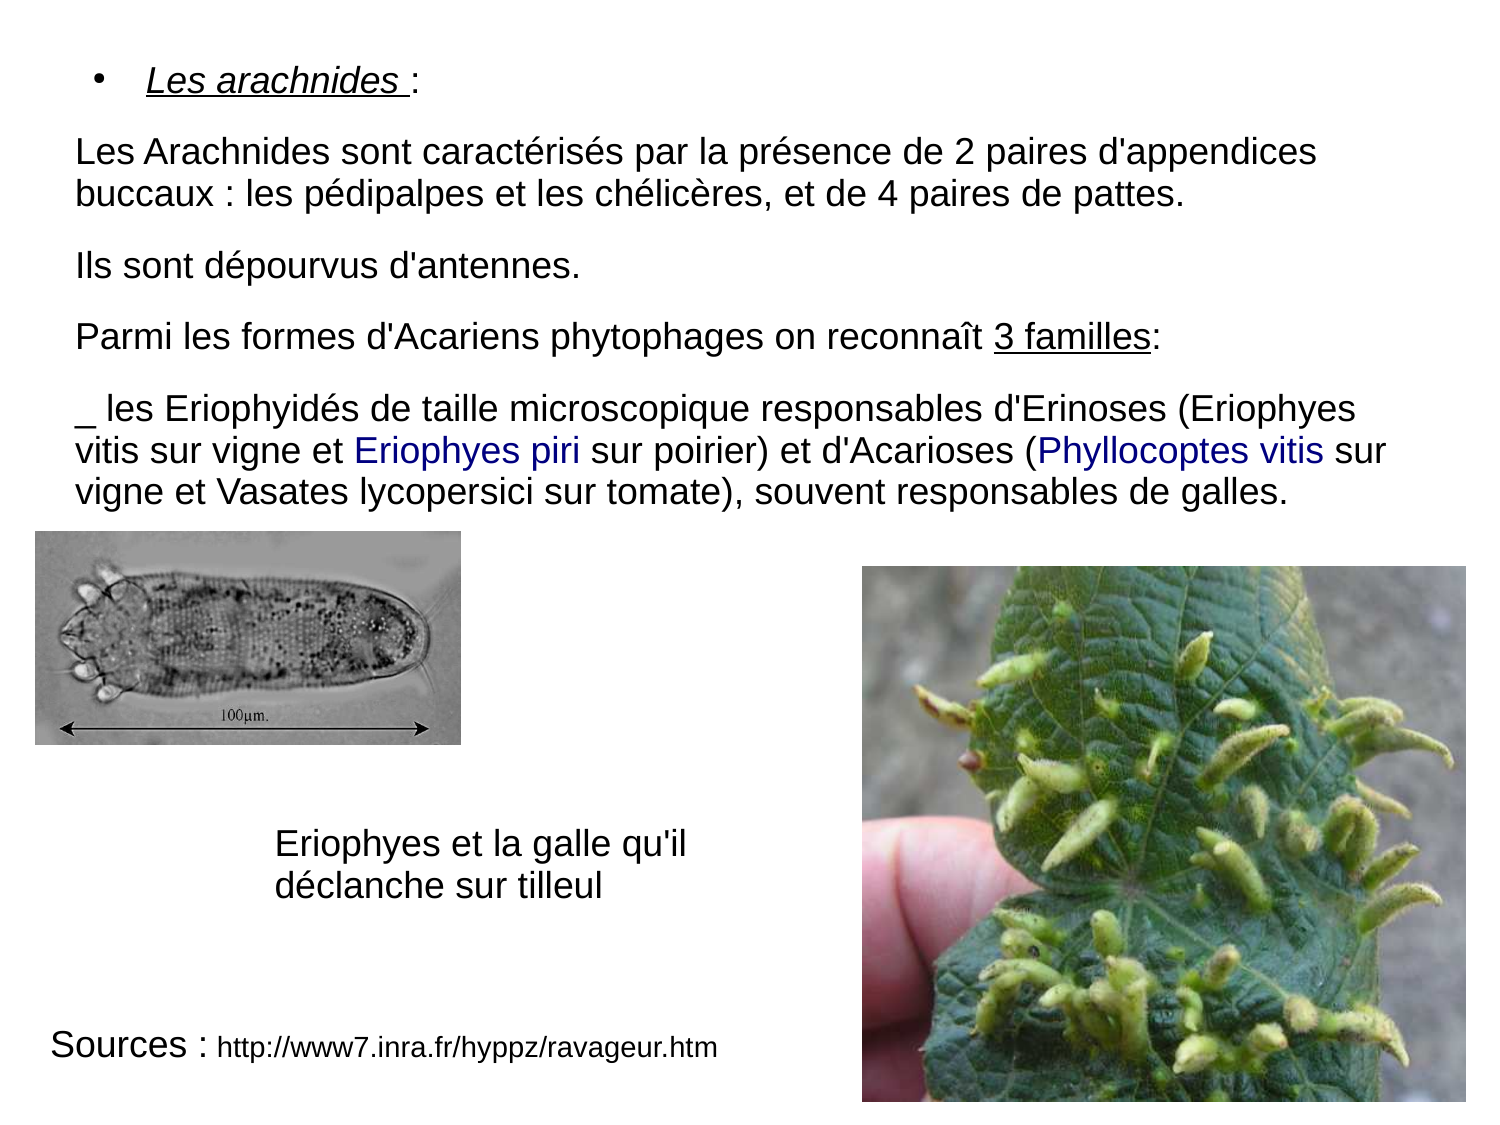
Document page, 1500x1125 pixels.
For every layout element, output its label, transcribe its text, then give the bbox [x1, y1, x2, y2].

picture [862, 566, 1466, 1102]
text_box Eriophyes et la galle qu'il déclanche sur tilleul [259, 814, 827, 914]
text_box Sources : http://www7.inra.fr/hyppz/ravageur.htm [35, 1015, 815, 1073]
list Les arachnides : Les Arachnides sont caractérisés par la présence de 2 paires d'appendices buccaux : les pédipalpes et les chélicères, et de 4 paires de pattes. Ils sont dépourvus d'antennes. Parmi les formes d'Acariens phytophages on reconnaît 3 familles: _ les Eriophyidés de taille microscopique responsables d'Erinoses (Eriophyes vitis sur vigne et Eriophyes piri sur poirier) et d'Acarioses (Phyllocoptes vitis sur vigne et Vasates lycopersici sur tomate), souvent responsables de galles. [75, 59, 1426, 916]
picture [35, 531, 461, 745]
